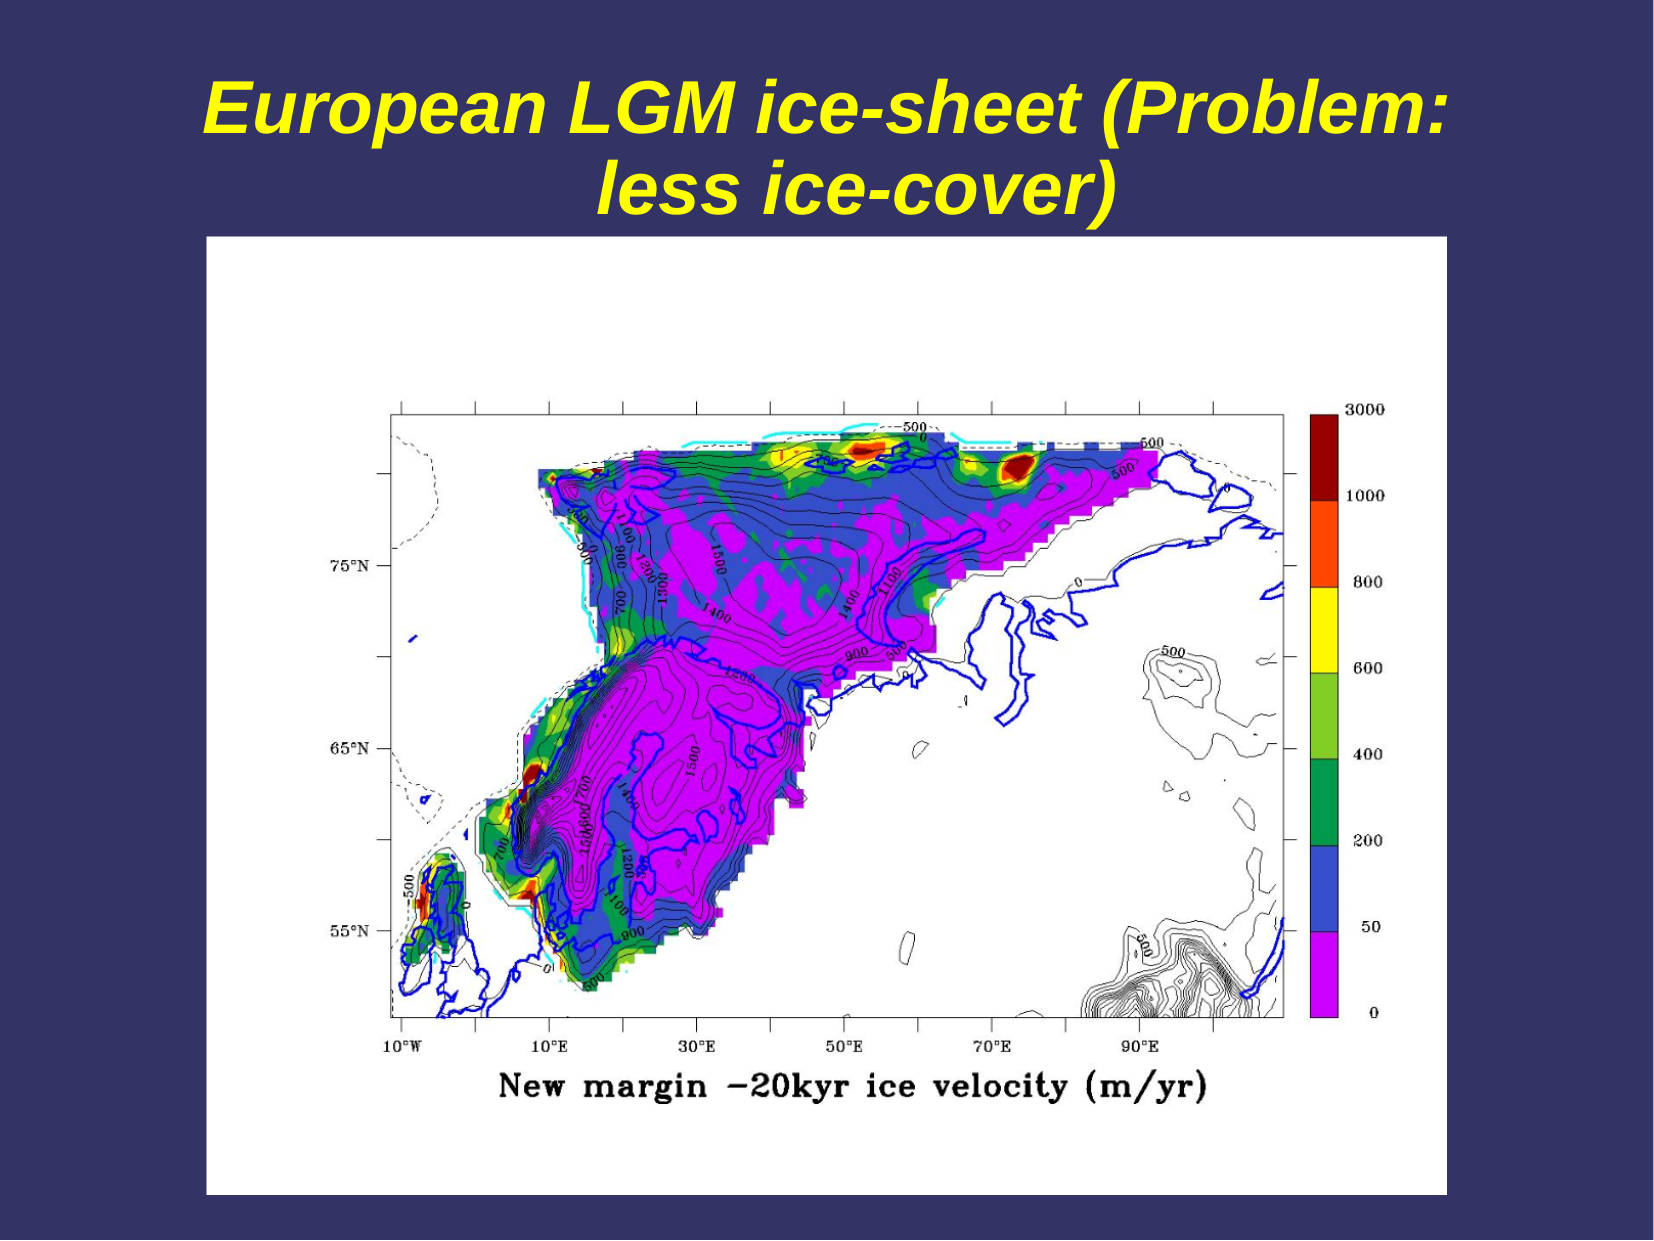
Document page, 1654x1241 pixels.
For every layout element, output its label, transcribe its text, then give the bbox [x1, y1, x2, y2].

title European LGM ice-sheet (Problem: less ice-cover) [121, 57, 1534, 243]
picture [206, 236, 1447, 1195]
